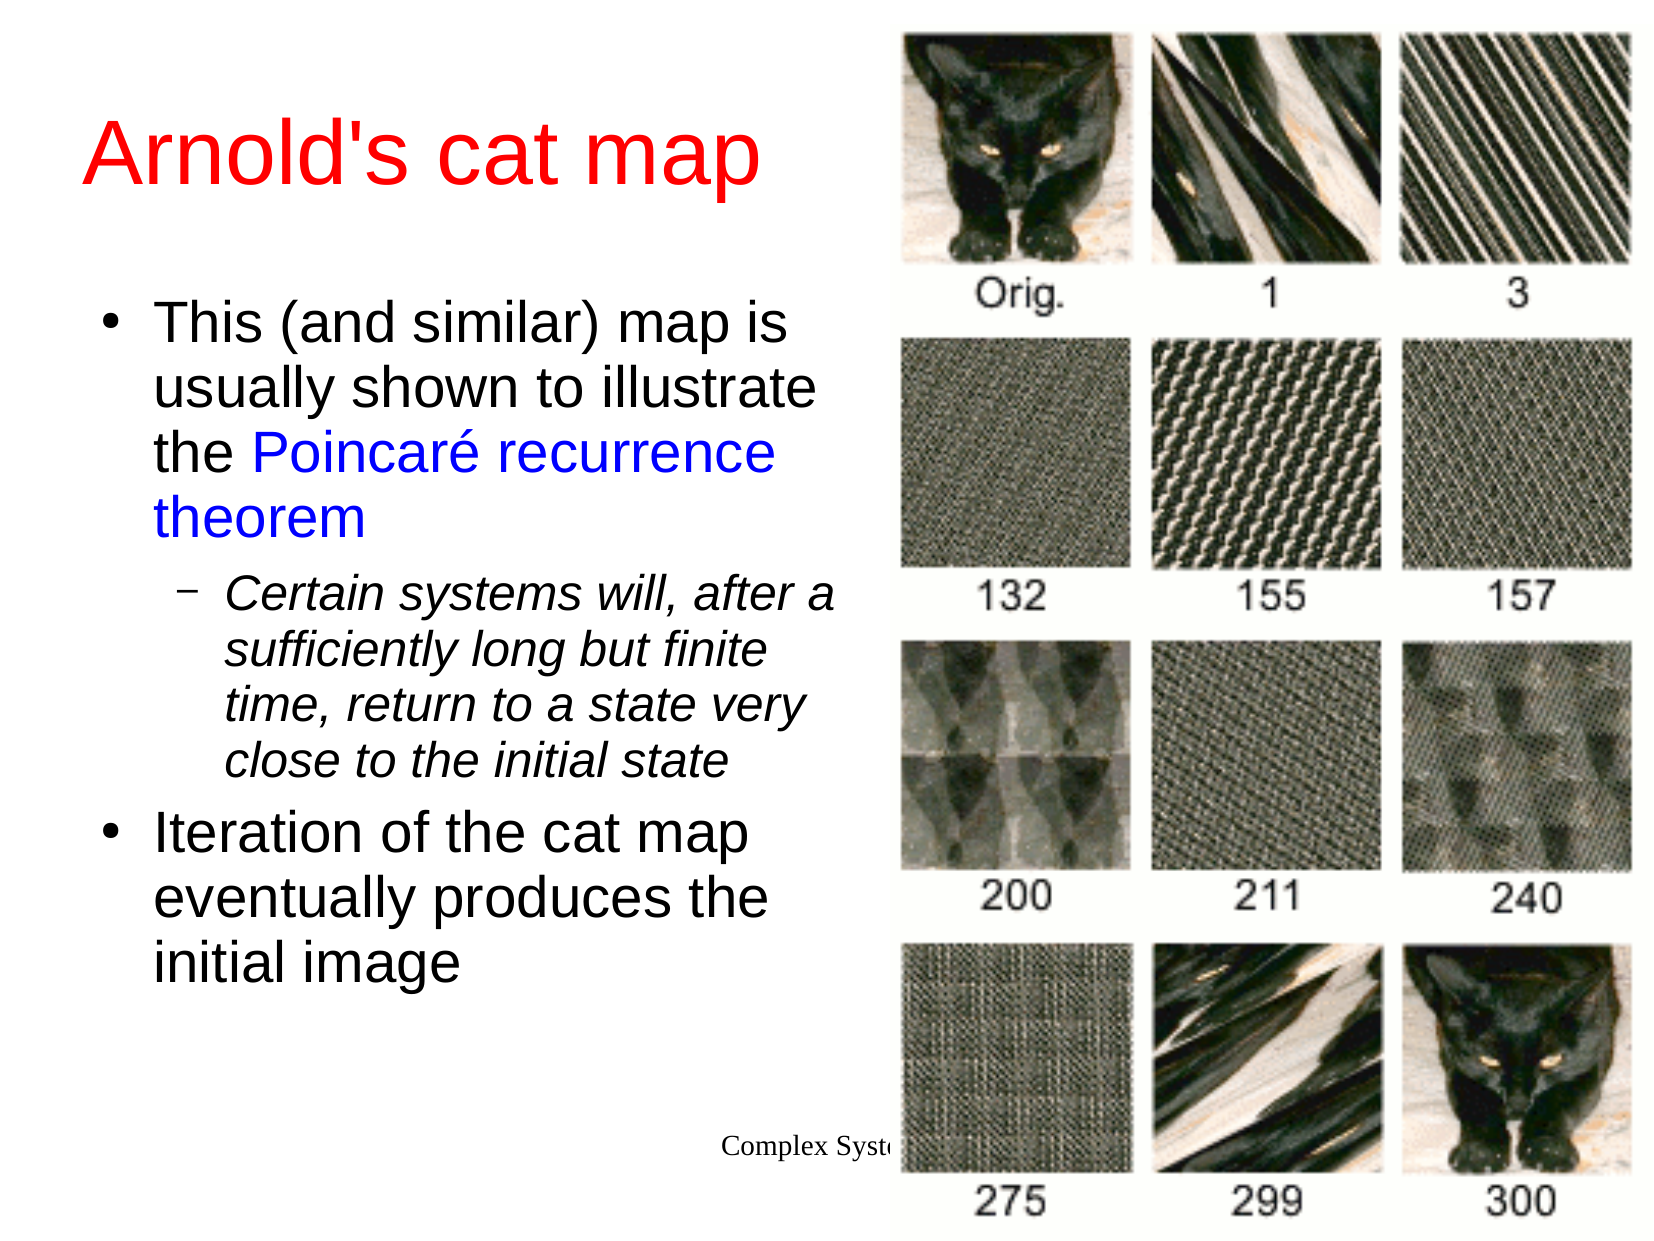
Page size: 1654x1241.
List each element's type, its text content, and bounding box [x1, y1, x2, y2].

list This (and similar) map is usually shown to illustrate the Poincaré recurrence theorem Certain systems will, after a sufficiently long but finite time, return to a state very close to the initial state Iteration of the cat map eventually produces the initial image [82, 290, 863, 1109]
picture [890, 24, 1654, 1241]
title Arnold's cat map [82, 49, 890, 257]
